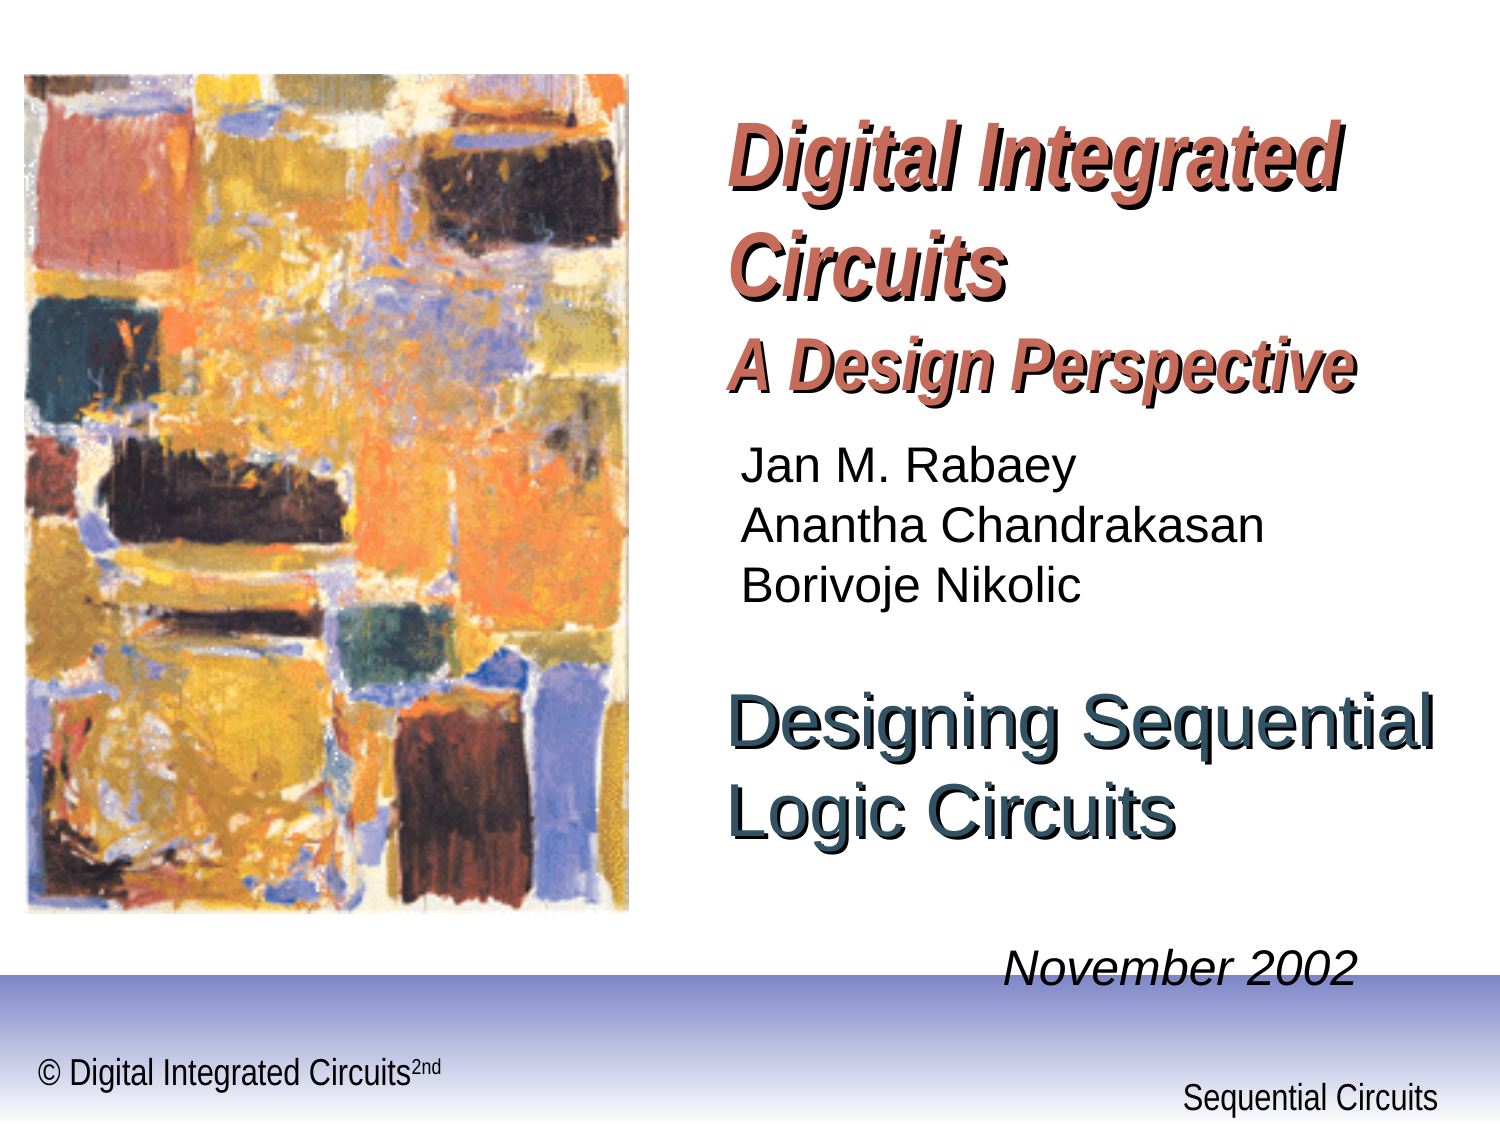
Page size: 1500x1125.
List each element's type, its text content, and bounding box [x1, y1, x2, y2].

text_box Designing Sequential Logic Circuits [711, 663, 1451, 860]
picture [24, 74, 629, 915]
text_box November 2002 [987, 928, 1374, 1004]
text_box Jan M. Rabaey Anantha Chandrakasan Borivoje Nikolic [725, 424, 1281, 621]
title Digital Integrated Circuits A Design Perspective [712, 87, 1500, 413]
